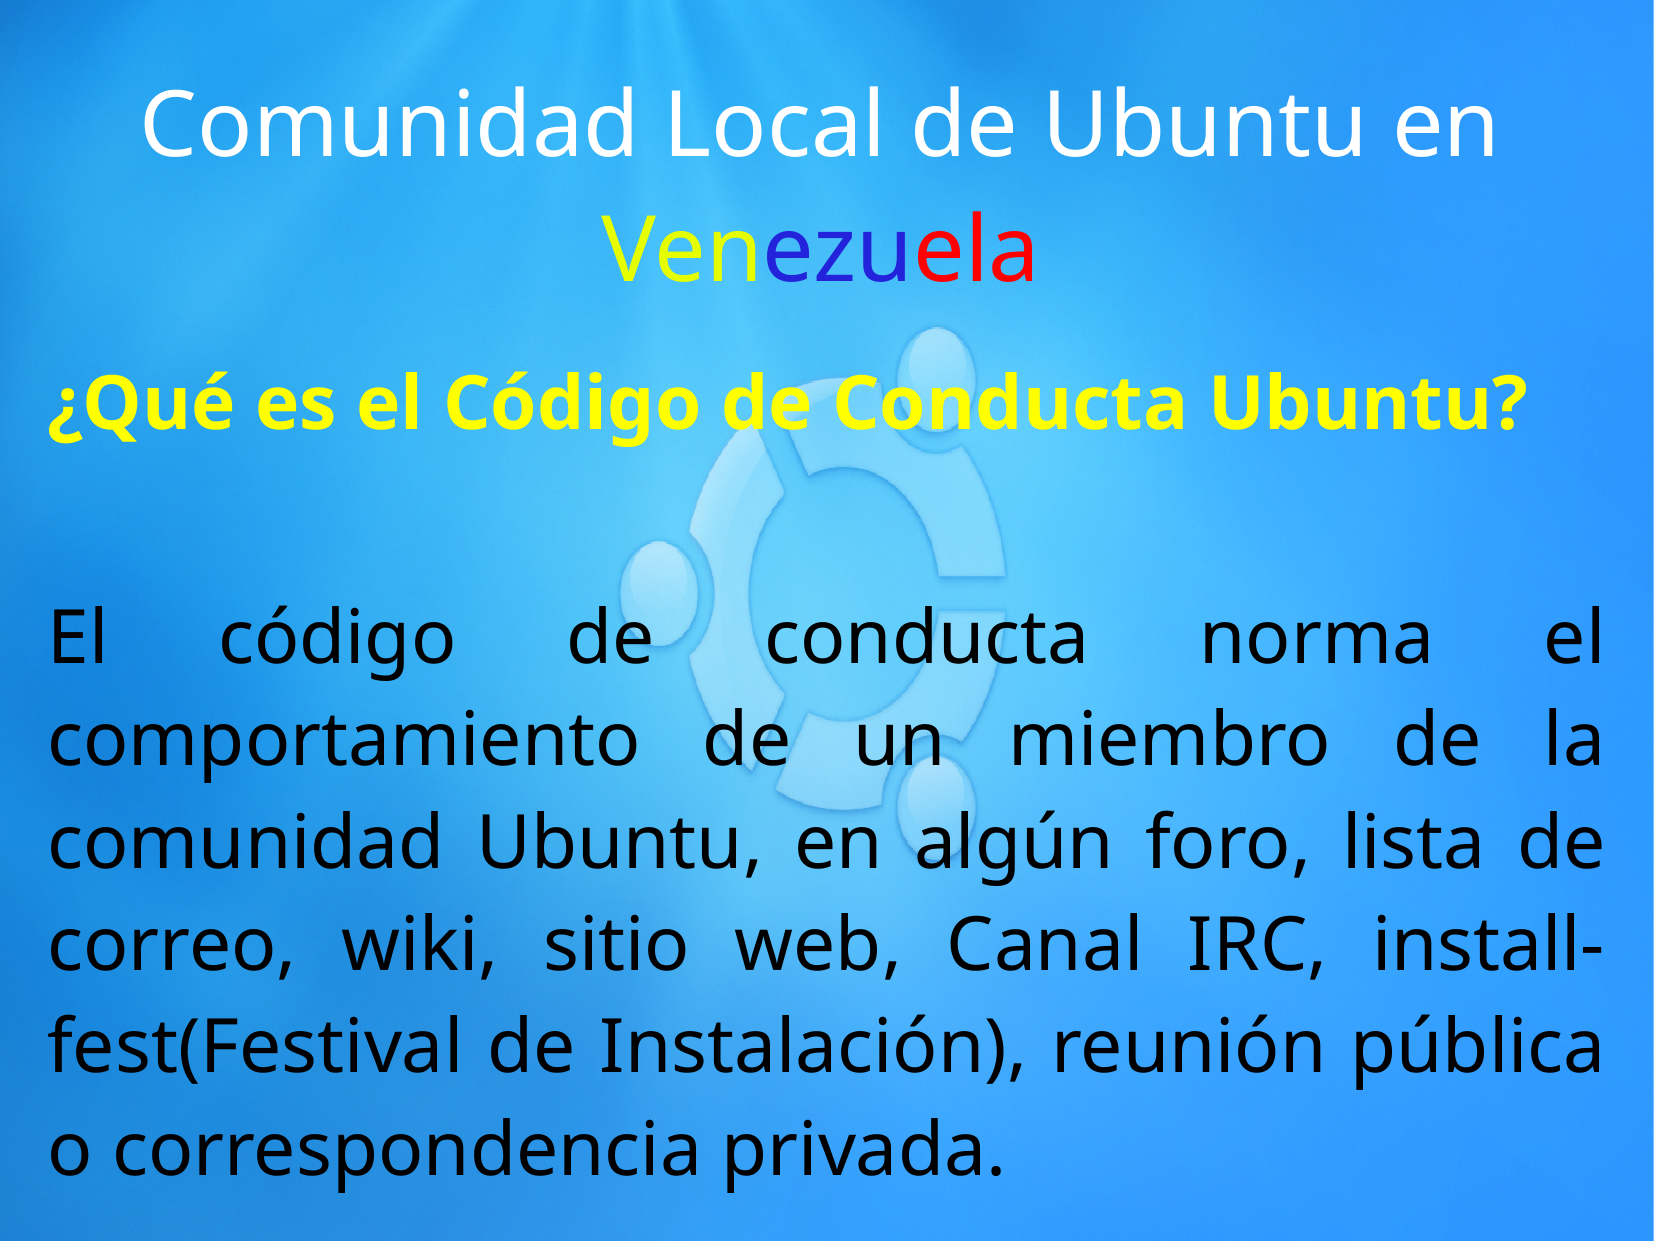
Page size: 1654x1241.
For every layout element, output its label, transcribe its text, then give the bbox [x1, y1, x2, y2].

picture [0, 0, 1654, 1241]
list ¿Qué es el Código de Conducta Ubuntu? El código de conducta norma el comportamiento de un miembro de la comunidad Ubuntu, en algún foro, lista de correo, wiki, sitio web, Canal IRC, install-fest(Festival de Instalación), reunión pública o correspondencia privada. [0, 349, 1607, 1205]
title Comunidad Local de Ubuntu en Venezuela [11, 11, 1630, 355]
